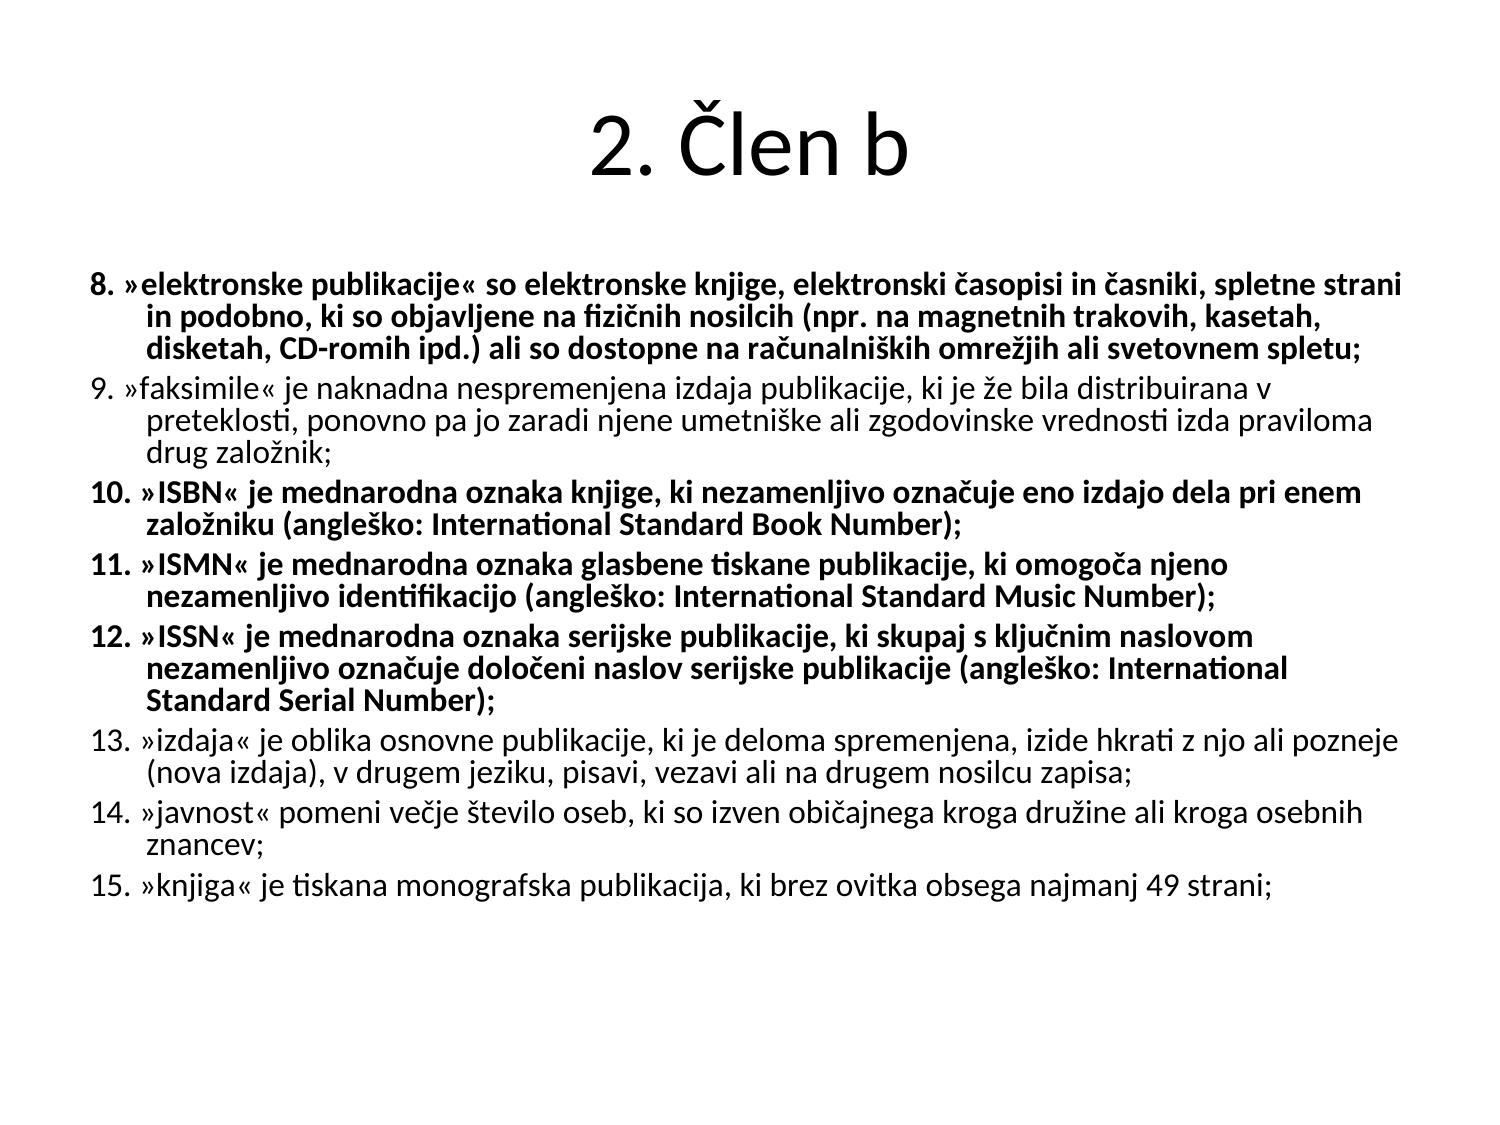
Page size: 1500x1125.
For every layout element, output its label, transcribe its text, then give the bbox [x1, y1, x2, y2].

list 8. »elektronske publikacije« so elektronske knjige, elektronski časopisi in časniki, spletne strani in podobno, ki so objavljene na fizičnih nosilcih (npr. na magnetnih trakovih, kasetah, disketah, CD-romih ipd.) ali so dostopne na računalniških omrežjih ali svetovnem spletu; 9. »faksimile« je naknadna nespremenjena izdaja publikacije, ki je že bila distribuirana v preteklosti, ponovno pa jo zaradi njene umetniške ali zgodovinske vrednosti izda praviloma drug založnik; 10. »ISBN« je mednarodna oznaka knjige, ki nezamenljivo označuje eno izdajo dela pri enem založniku (angleško: International Standard Book Number); 11. »ISMN« je mednarodna oznaka glasbene tiskane publikacije, ki omogoča njeno nezamenljivo identifikacijo (angleško: International Standard Music Number); 12. »ISSN« je mednarodna oznaka serijske publikacije, ki skupaj s ključnim naslovom nezamenljivo označuje določeni naslov serijske publikacije (angleško: International Standard Serial Number); 13. »izdaja« je oblika osnovne publikacije, ki je deloma spremenjena, izide hkrati z njo ali pozneje (nova izdaja), v drugem jeziku, pisavi, vezavi ali na drugem nosilcu zapisa; 14. »javnost« pomeni večje število oseb, ki so izven običajnega kroga družine ali kroga osebnih znancev; 15. »knjiga« je tiskana monografska publikacija, ki brez ovitka obsega najmanj 49 strani; [75, 262, 1426, 1006]
title 2. Člen b [75, 45, 1426, 233]
